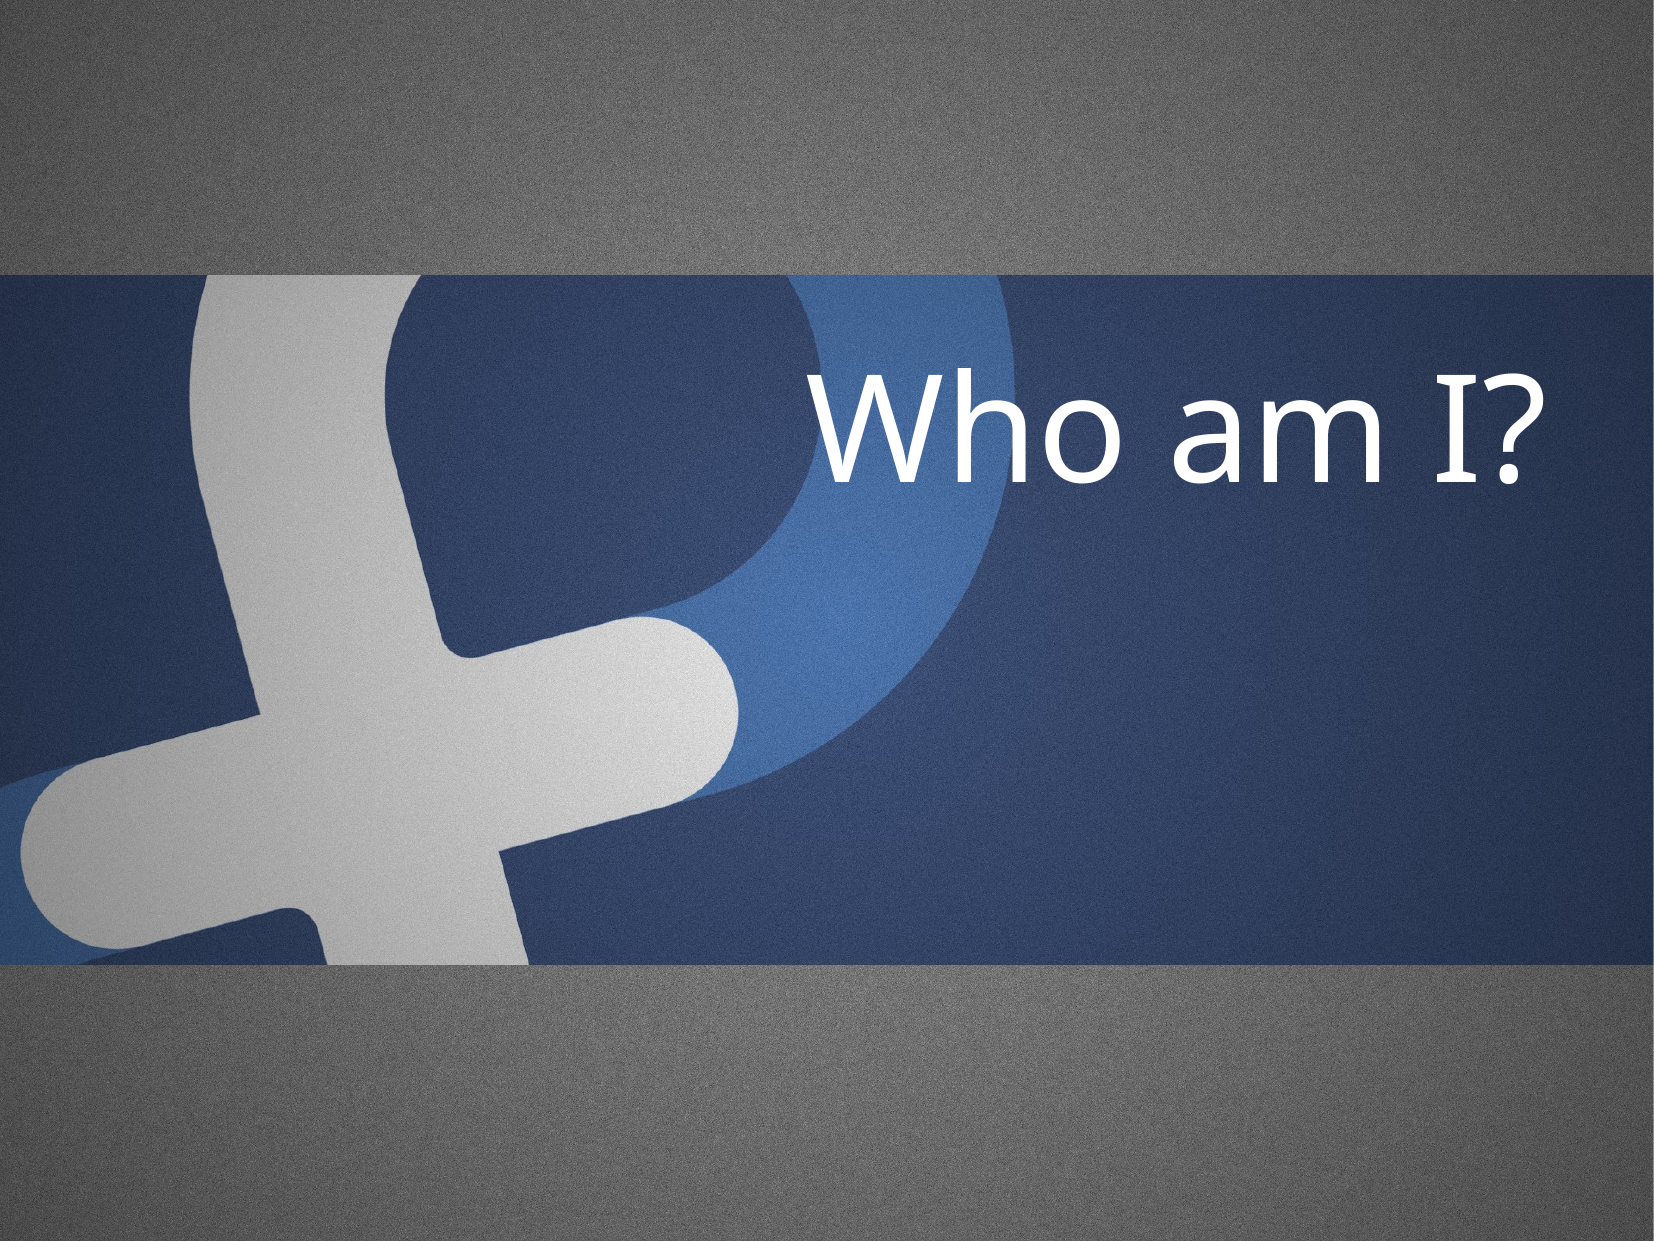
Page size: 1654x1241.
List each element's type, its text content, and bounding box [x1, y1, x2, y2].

text_box Who am I? [447, 315, 1562, 654]
picture [0, 0, 1654, 1241]
